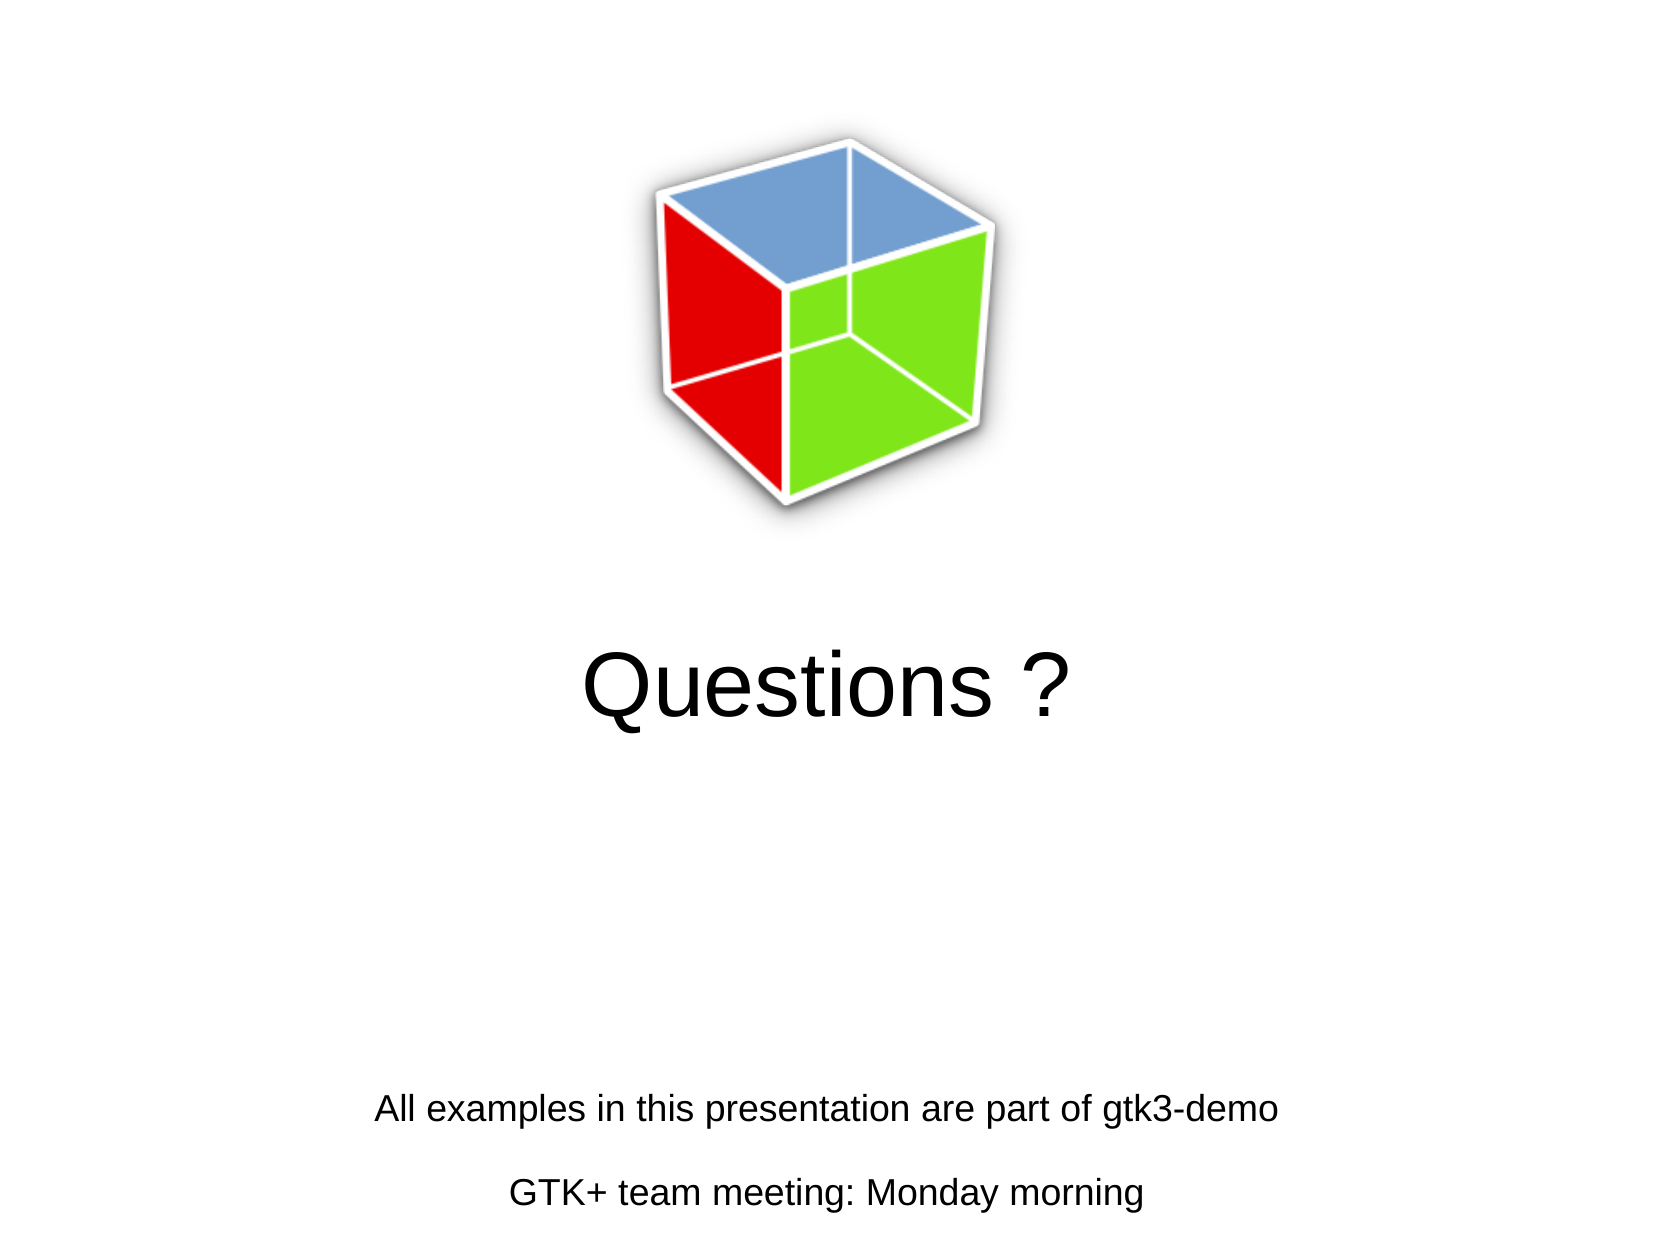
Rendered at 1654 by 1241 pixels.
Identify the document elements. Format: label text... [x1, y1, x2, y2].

text_box All examples in this presentation are part of gtk3-demo GTK+ team meeting: Monday morning [174, 1080, 1480, 1221]
title Questions ? [82, 581, 1571, 789]
picture [613, 112, 1041, 540]
